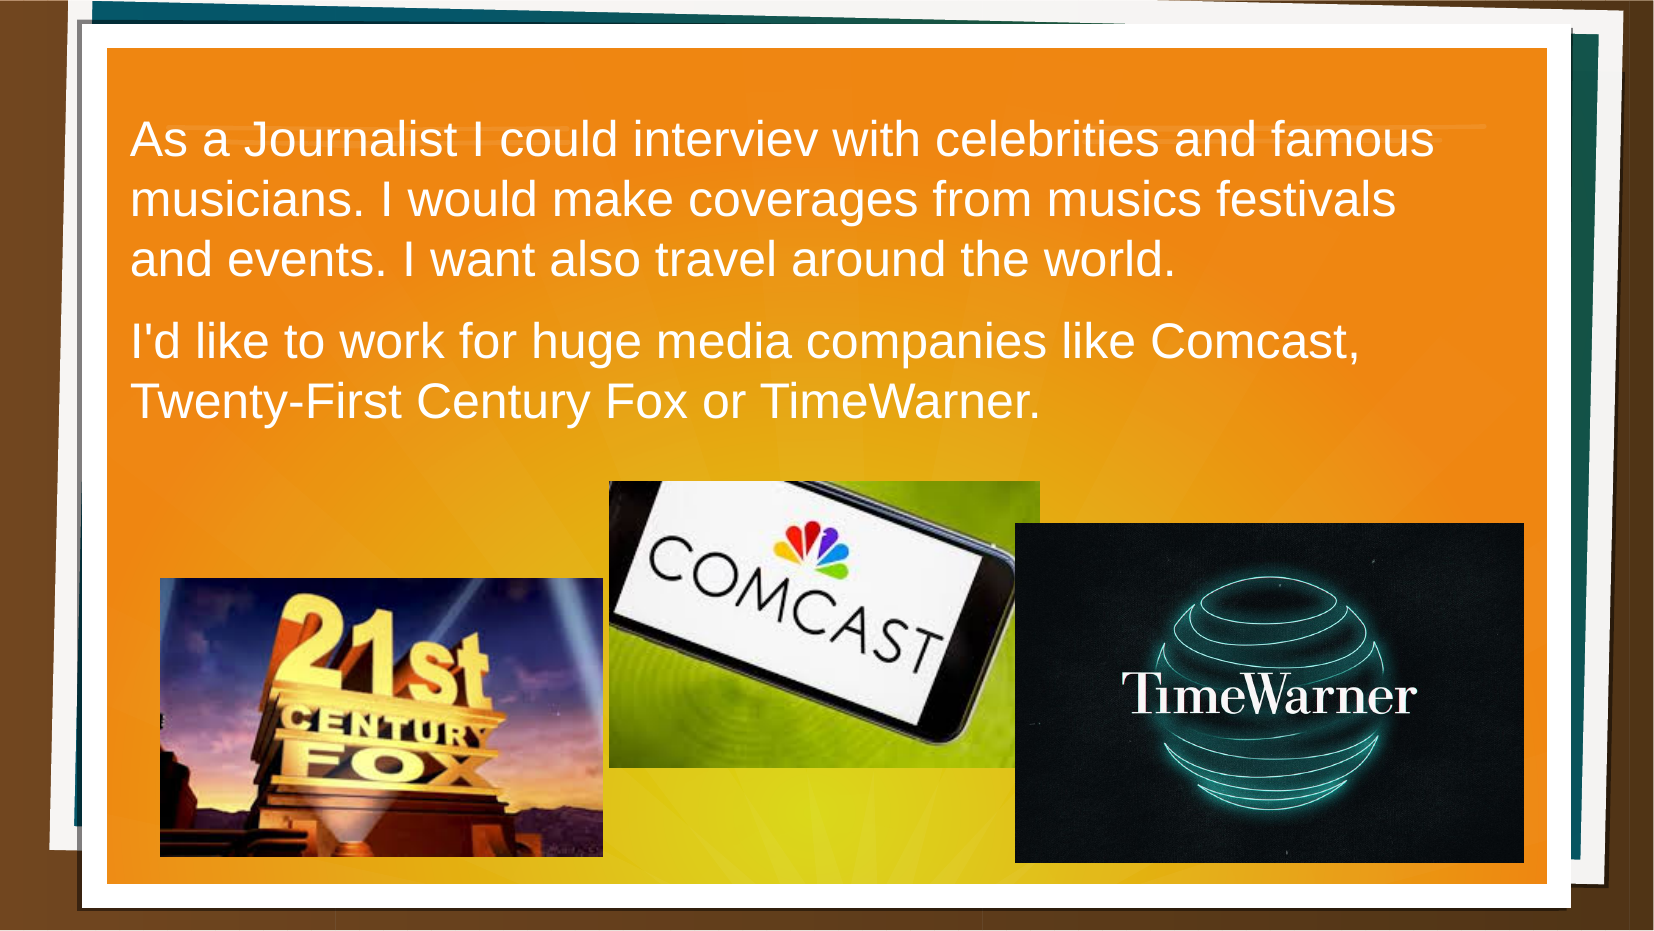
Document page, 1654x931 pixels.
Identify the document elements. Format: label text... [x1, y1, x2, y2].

picture [160, 578, 603, 857]
list As a Journalist I could interviev with celebrities and famous musicians. I would make coverages from musics festivals and events. I want also travel around the world. I'd like to work for huge media companies like Comcast, Twenty-First Century Fox or TimeWarner. [129, 106, 1459, 697]
picture [609, 481, 1524, 863]
